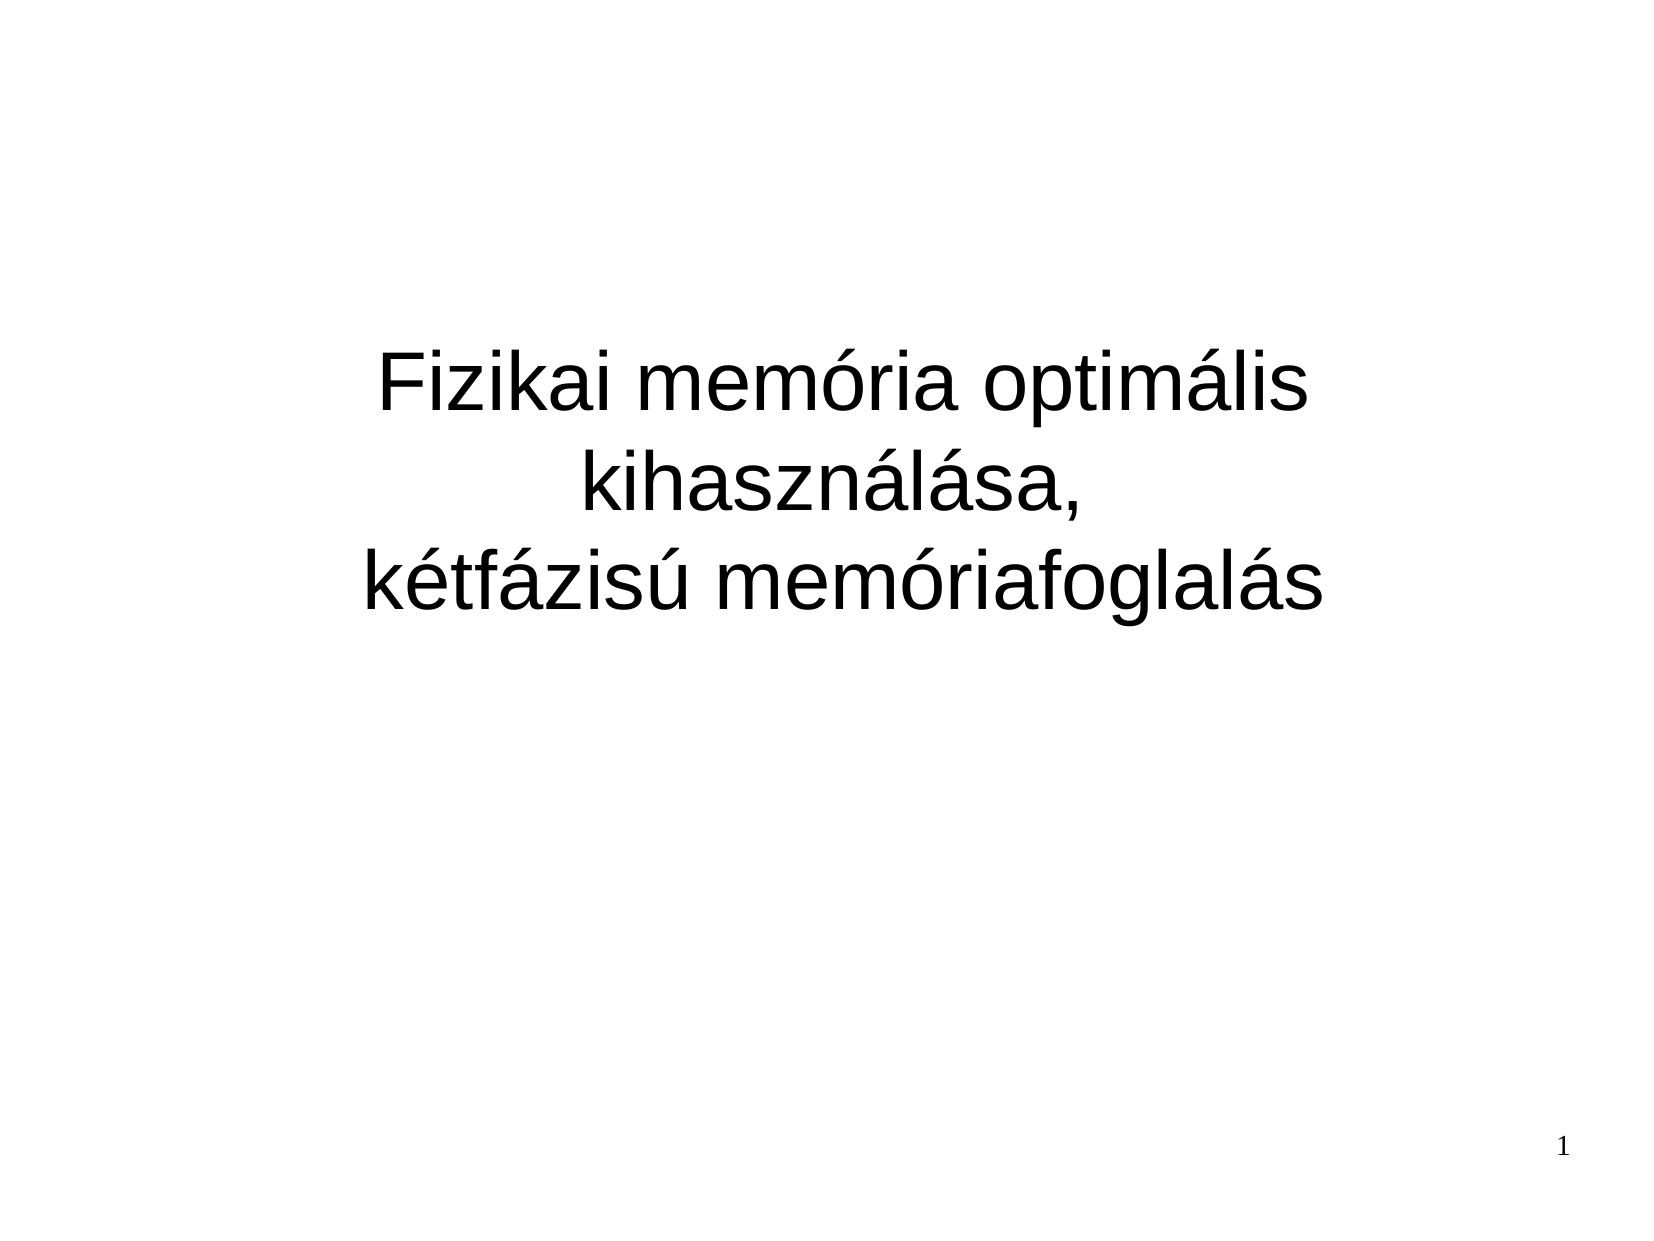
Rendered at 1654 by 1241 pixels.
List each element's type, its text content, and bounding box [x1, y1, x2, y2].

title Fizikai memória optimális kihasználása, kétfázisú memóriafoglalás [123, 294, 1530, 659]
